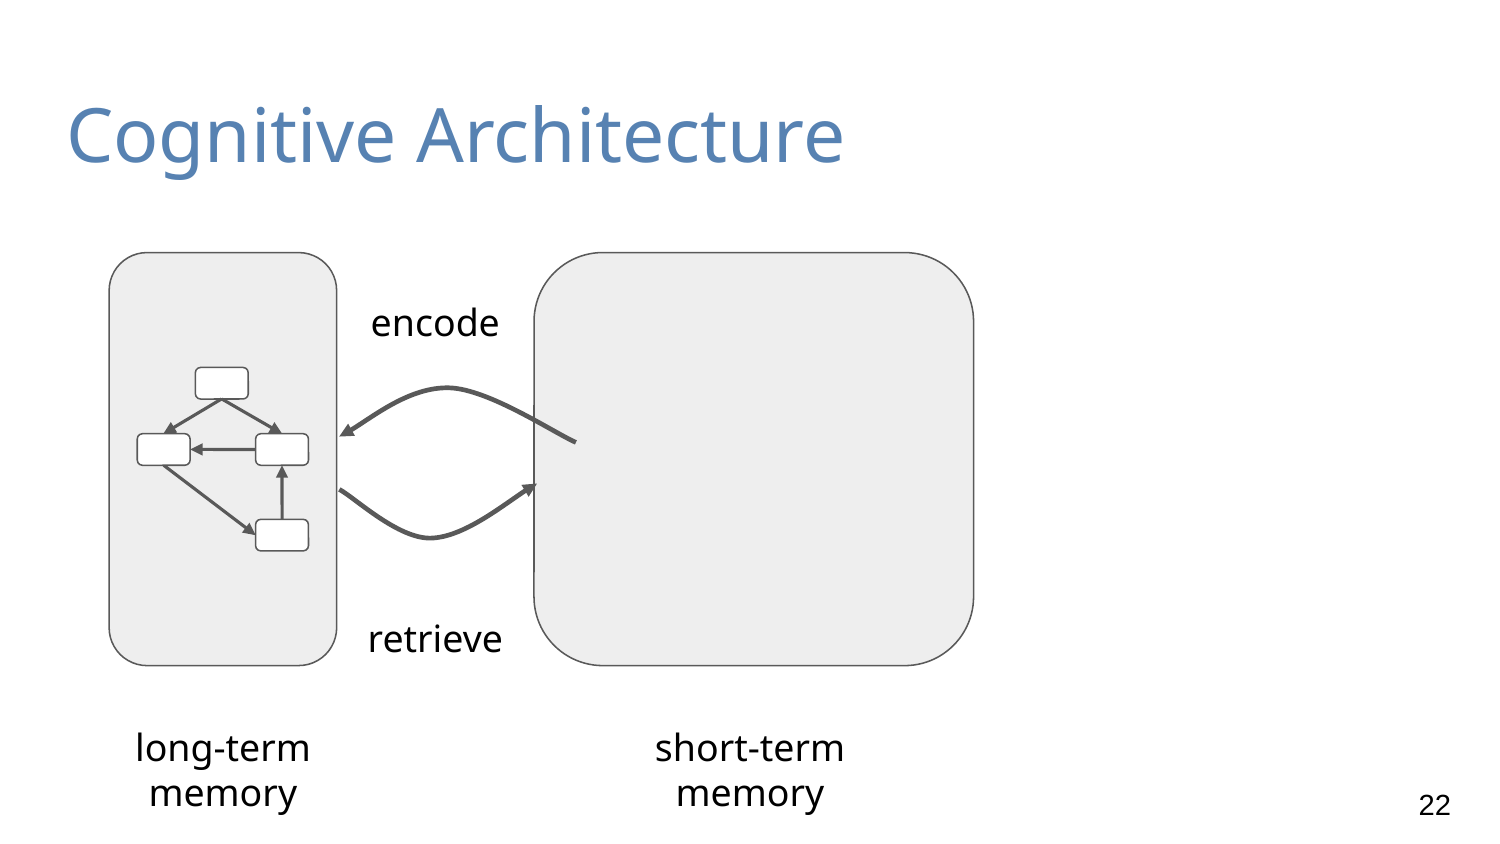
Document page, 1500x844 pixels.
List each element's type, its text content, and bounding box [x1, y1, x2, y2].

title Cognitive Architecture [51, 72, 1449, 167]
text_box encode [346, 283, 524, 364]
text_box long-term memory [48, 709, 397, 790]
text_box short-term memory [575, 709, 925, 790]
text_box retrieve [346, 599, 524, 681]
text_box [109, 252, 337, 666]
text_box [533, 252, 974, 666]
